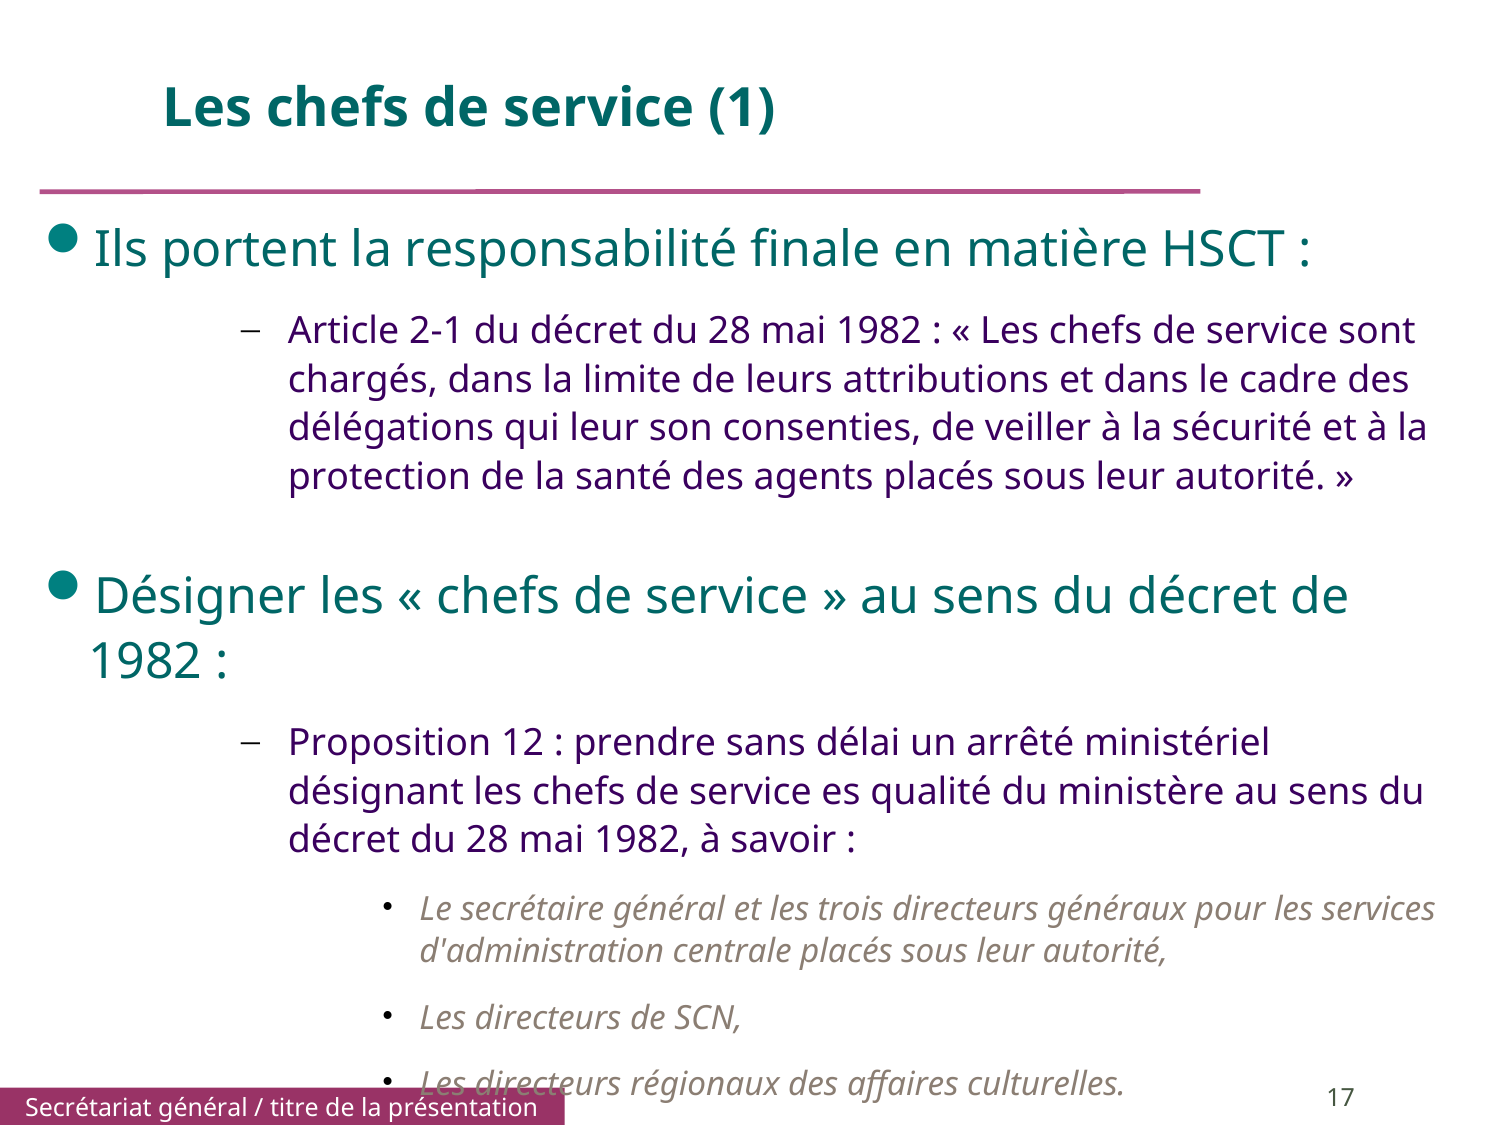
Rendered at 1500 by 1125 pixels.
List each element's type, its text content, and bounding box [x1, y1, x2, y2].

title Les chefs de service (1) [147, 59, 1312, 148]
list Ils portent la responsabilité finale en matière HSCT : Article 2-1 du décret du 28 mai 1982 : « Les chefs de service sont chargés, dans la limite de leurs attributions et dans le cadre des délégations qui leur son consenties, de veiller à la sécurité et à la protection de la santé des agents placés sous leur autorité. » Désigner les « chefs de service » au sens du décret de 1982 : Proposition 12 : prendre sans délai un arrêté ministériel désignant les chefs de service es qualité du ministère au sens du décret du 28 mai 1982, à savoir : Le secrétaire général et les trois directeurs généraux pour les services d'administration centrale placés sous leur autorité, Les directeurs de SCN, Les directeurs régionaux des affaires culturelles. N.B.: Les présidents ou directeurs d'EP le sont déjà par définition. [29, 206, 1469, 1063]
